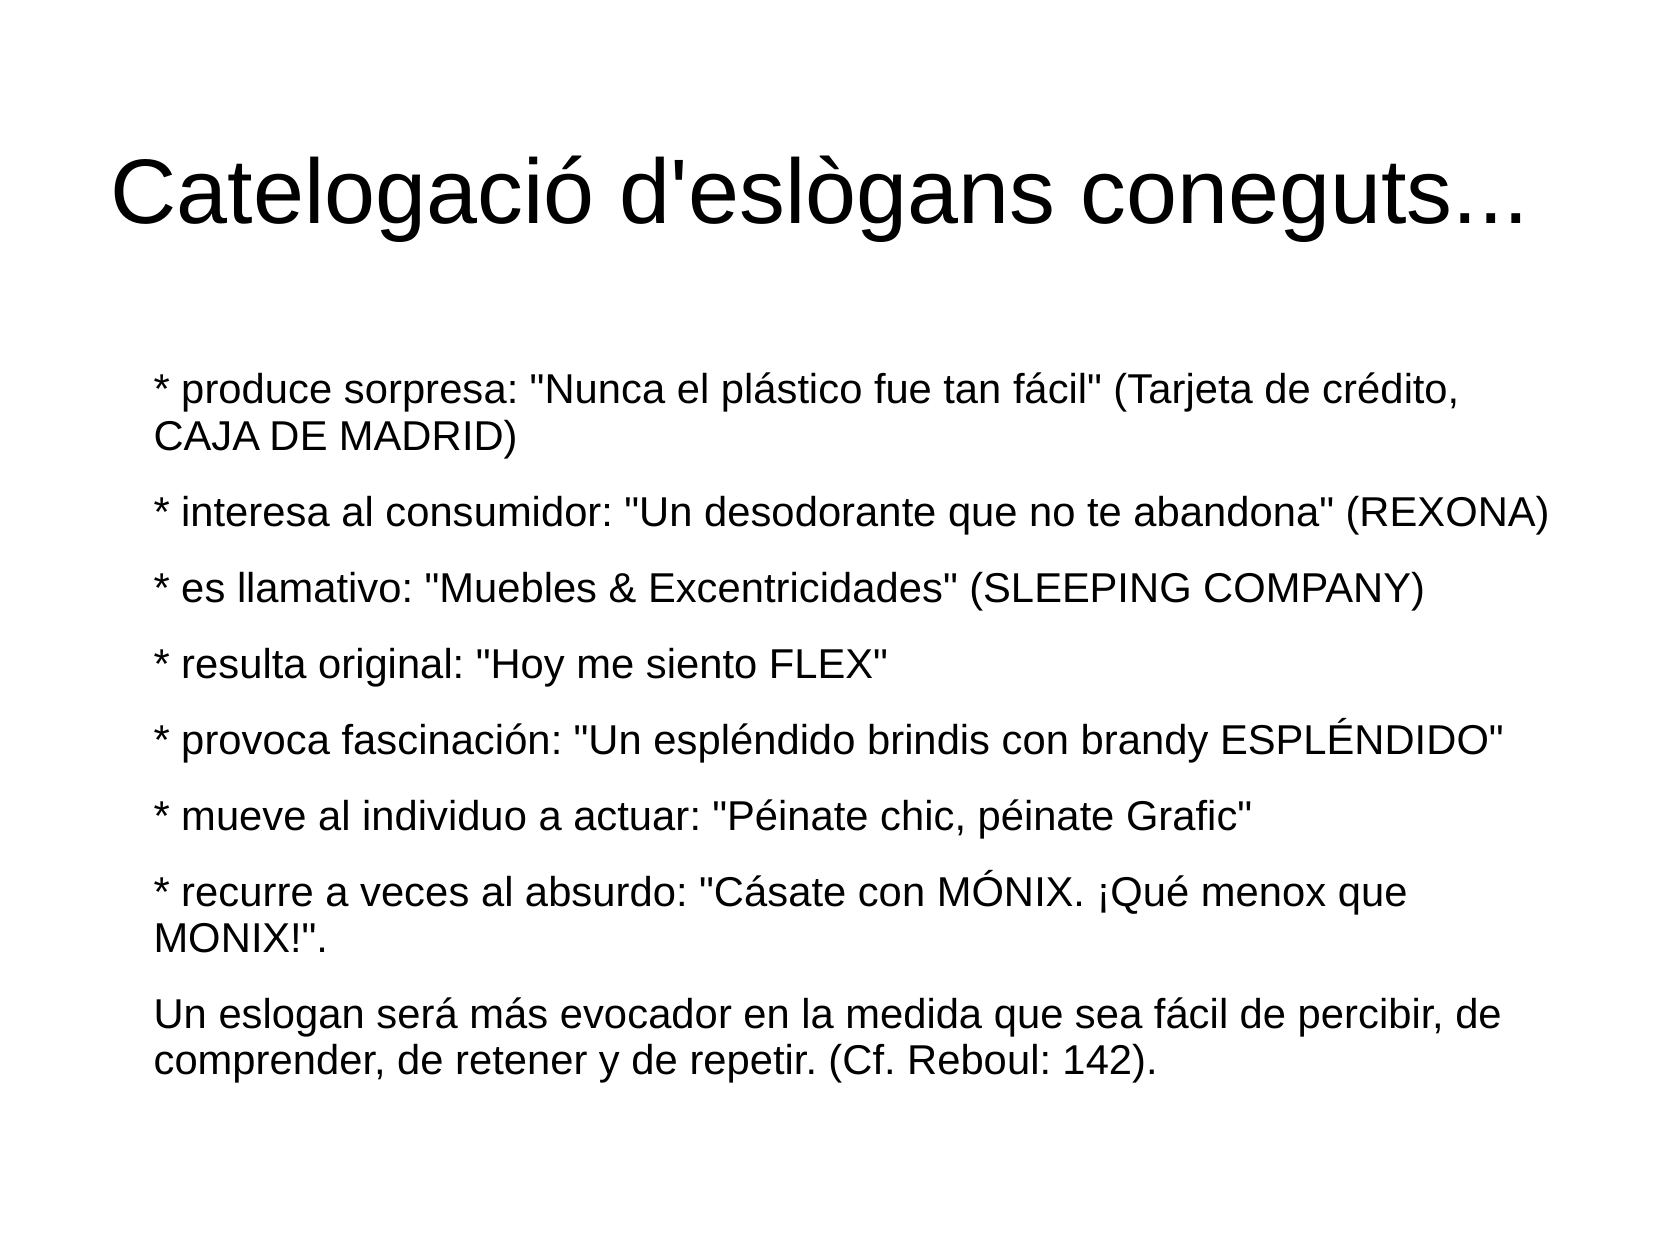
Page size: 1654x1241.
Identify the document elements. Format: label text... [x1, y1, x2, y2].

list * produce sorpresa: "Nunca el plástico fue tan fácil" (Tarjeta de crédito, CAJA DE MADRID) * interesa al consumidor: "Un desodorante que no te abandona" (REXONA) * es llamativo: "Muebles & Excentricidades" (SLEEPING COMPANY) * resulta original: "Hoy me siento FLEX" * provoca fascinación: "Un espléndido brindis con brandy ESPLÉNDIDO" * mueve al individuo a actuar: "Péinate chic, péinate Grafic" * recurre a veces al absurdo: "Cásate con MÓNIX. ¡Qué menox que MONIX!". Un eslogan será más evocador en la medida que sea fácil de percibir, de comprender, de retener y de repetir. (Cf. Reboul: 142). [82, 290, 1571, 1109]
title Catelogació d'eslògans coneguts... [76, 88, 1565, 296]
